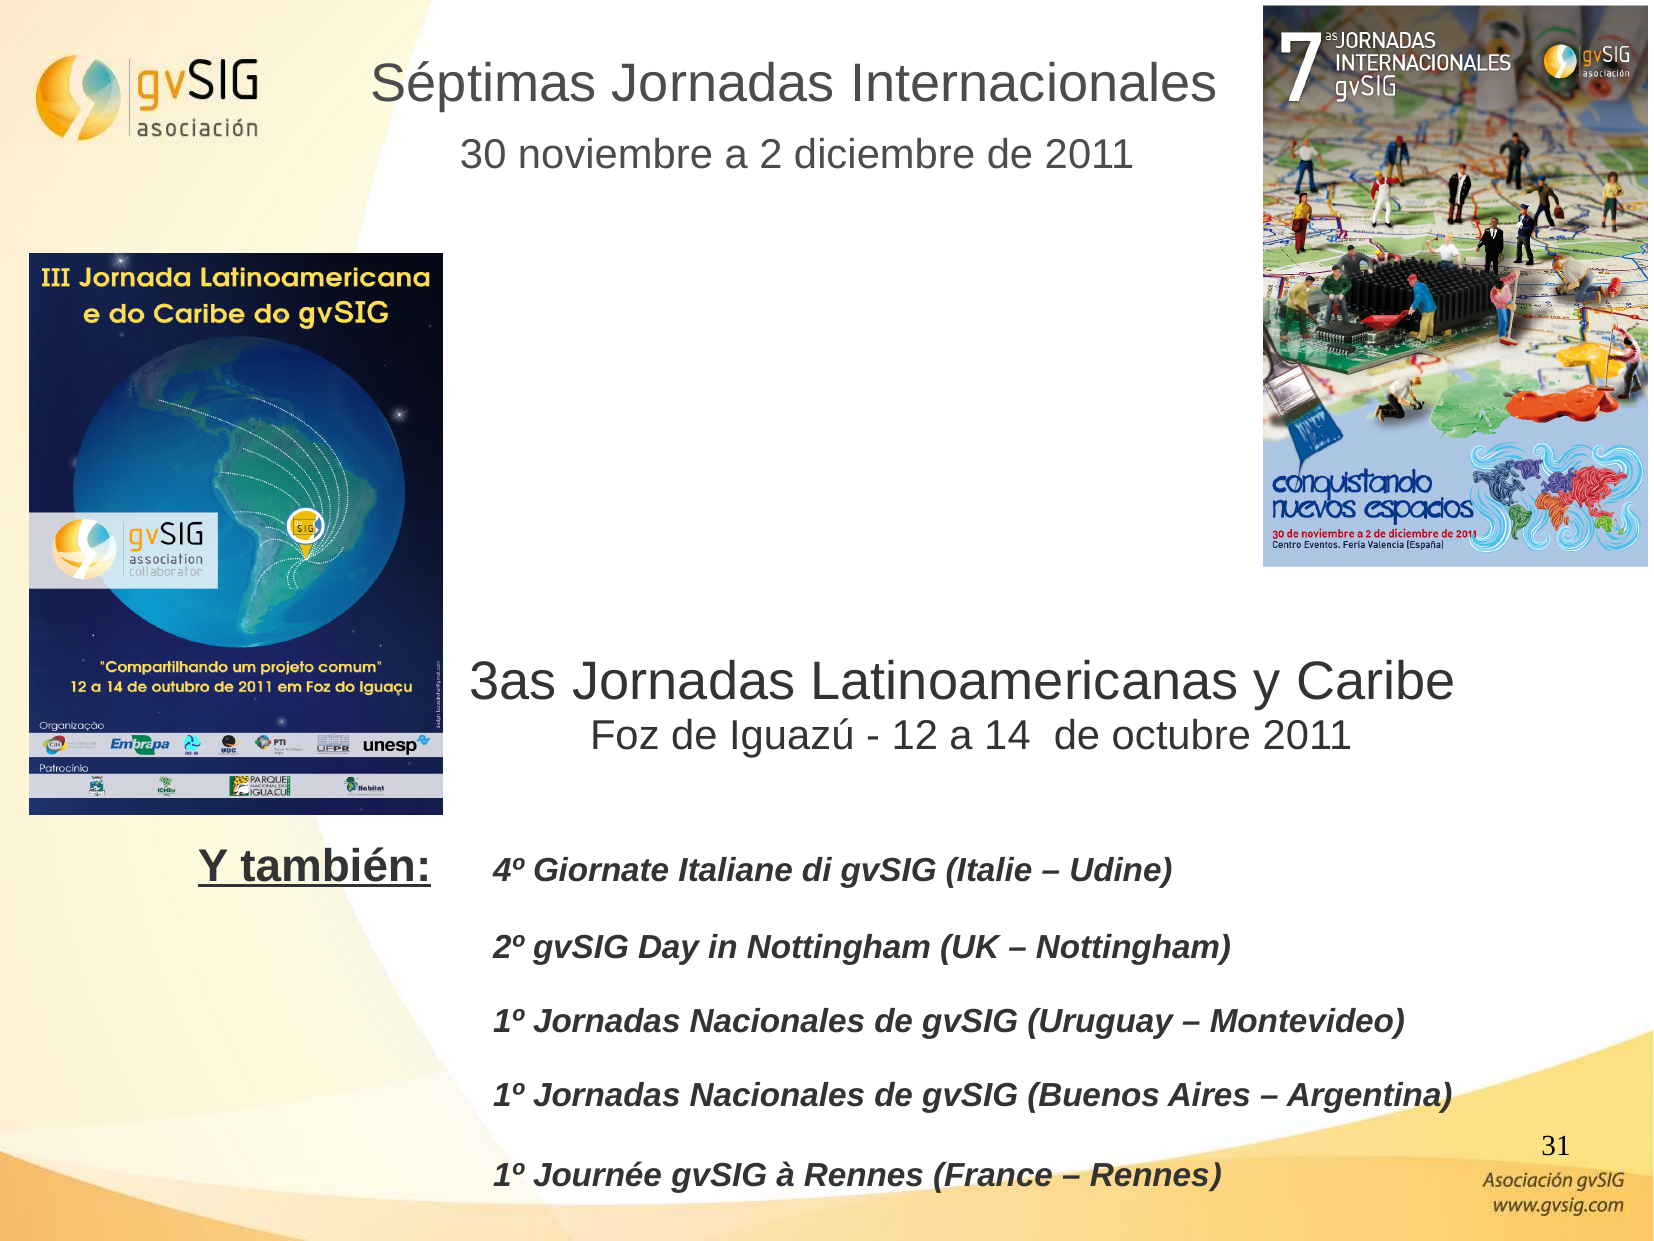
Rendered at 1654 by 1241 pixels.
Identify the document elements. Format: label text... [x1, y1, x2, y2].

text_box Y también: 4º Giornate Italiane di gvSIG (Italie – Udine) 2º gvSIG Day in Nottingham (UK – Nottingham) 1º Jornadas Nacionales de gvSIG (Uruguay – Montevideo) 1º Jornadas Nacionales de gvSIG (Buenos Aires – Argentina) 1º Journée gvSIG à Rennes (France – Rennes) [183, 832, 1571, 1235]
text_box [708, 1235, 739, 1241]
picture [0, 0, 1654, 1241]
text_box Séptimas Jornadas Internacionales 30 noviembre a 2 diciembre de 2011 [336, 44, 1243, 185]
text_box 3as Jornadas Latinoamericanas y Caribe Foz de Iguazú - 12 a 14 de octubre 2011 [454, 643, 1489, 766]
